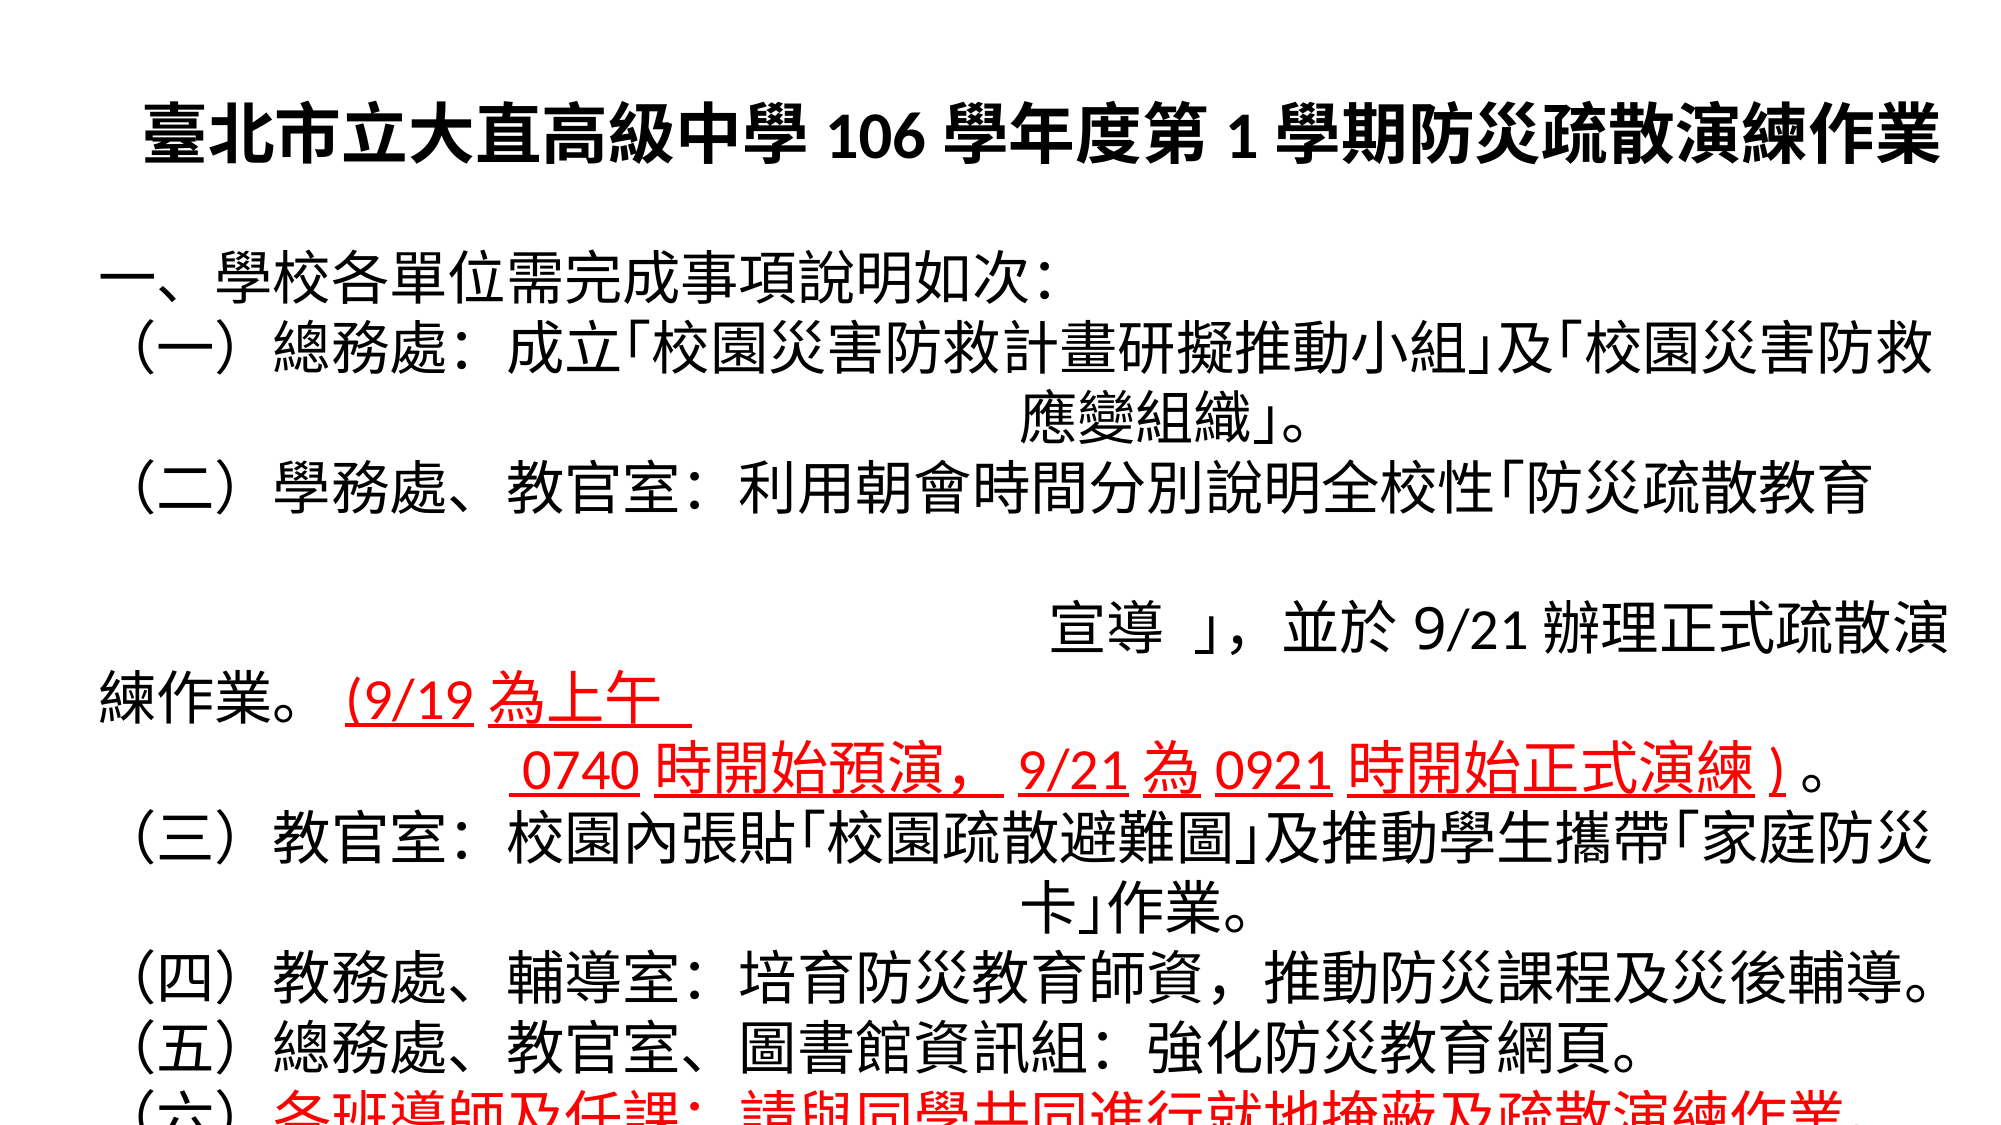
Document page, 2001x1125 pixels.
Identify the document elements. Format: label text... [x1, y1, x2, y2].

text_box 臺北市立大直高級中學106學年度第1學期防災疏散演練作業 一、學校各單位需完成事項說明如次： （一）總務處：成立｢校園災害防救計畫研擬推動小組｣及｢校園災害防救 應變組織｣。 （二）學務處、教官室：利用朝會時間分別說明全校性｢防災疏散教育 宣導 ｣，並於9/21辦理正式疏散演練作業。(9/19為上午 0740時開始預演，9/21為0921時開始正式演練)。 （三）教官室：校園內張貼｢校園疏散避難圖｣及推動學生攜帶｢家庭防災 卡｣作業。 （四）教務處、輔導室：培育防災教育師資，推動防災課程及災後輔導。 （五）總務處、教官室、圖書館資訊組：強化防災教育網頁。 （六）各班導師及任課：請與同學共同進行就地掩蔽及疏散演練作業。 [83, 84, 2000, 1125]
